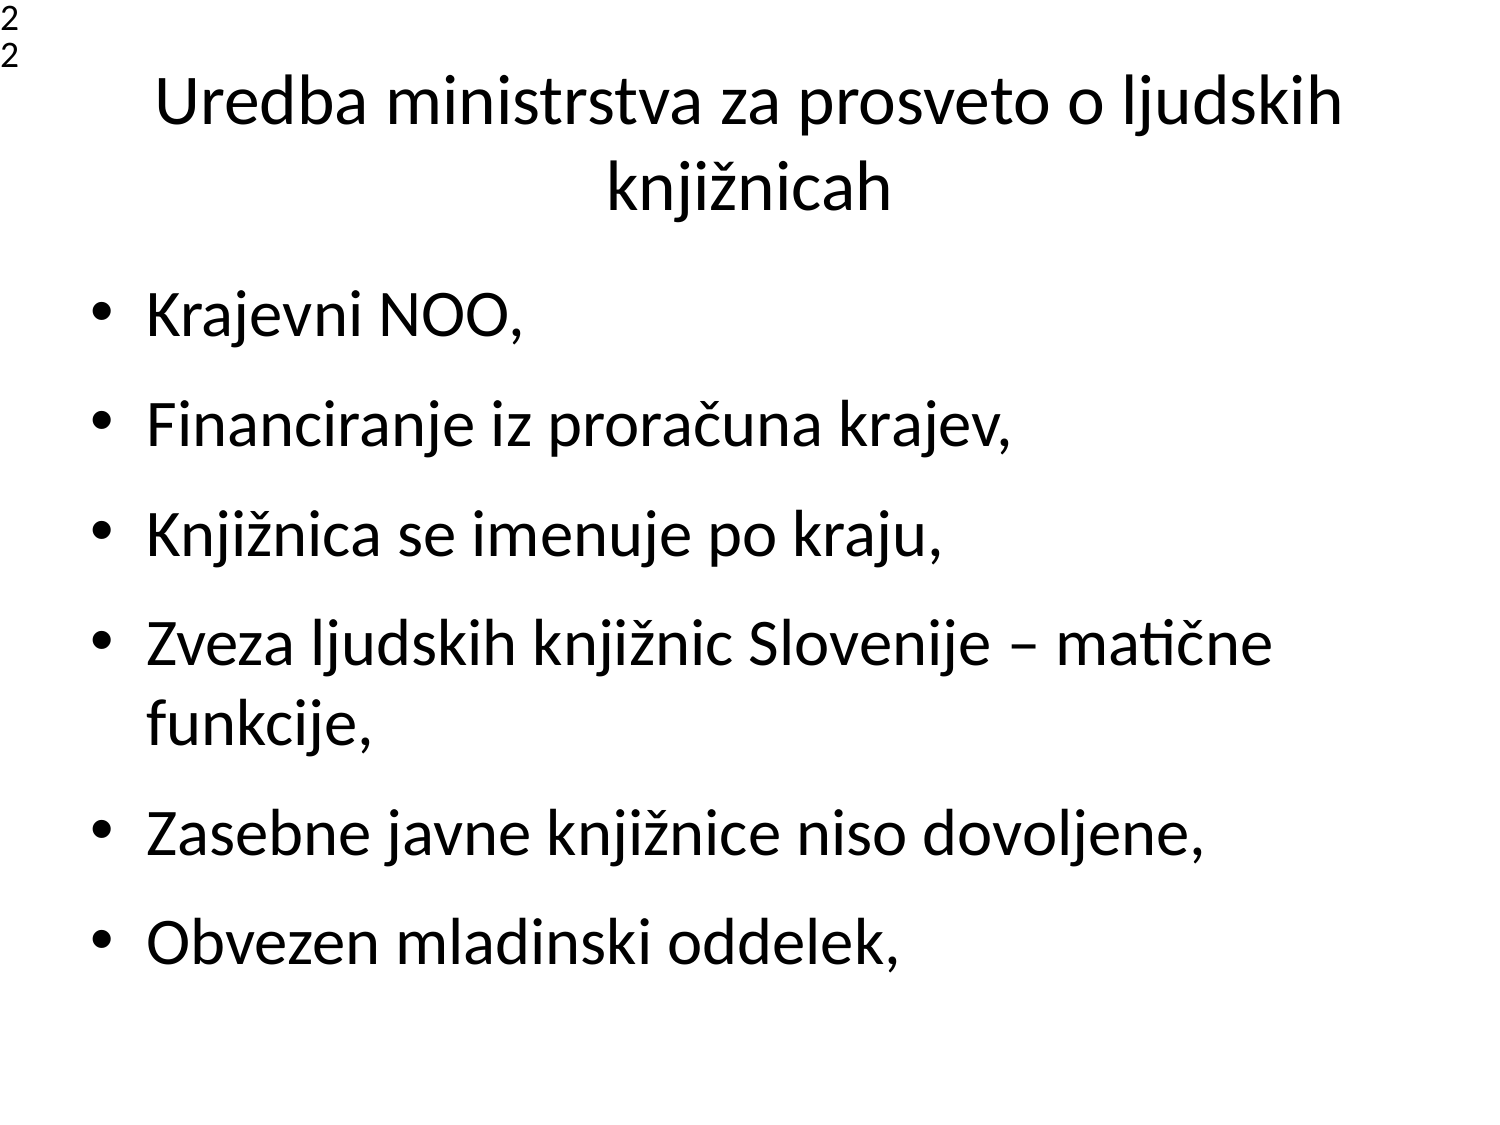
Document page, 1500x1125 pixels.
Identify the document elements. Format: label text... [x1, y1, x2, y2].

list Krajevni NOO, Financiranje iz proračuna krajev, Knjižnica se imenuje po kraju, Zveza ljudskih knjižnic Slovenije – matične funkcije, Zasebne javne knjižnice niso dovoljene, Obvezen mladinski oddelek, [75, 262, 1425, 1005]
title Uredba ministrstva za prosveto o ljudskih knjižnicah [75, 45, 1425, 233]
